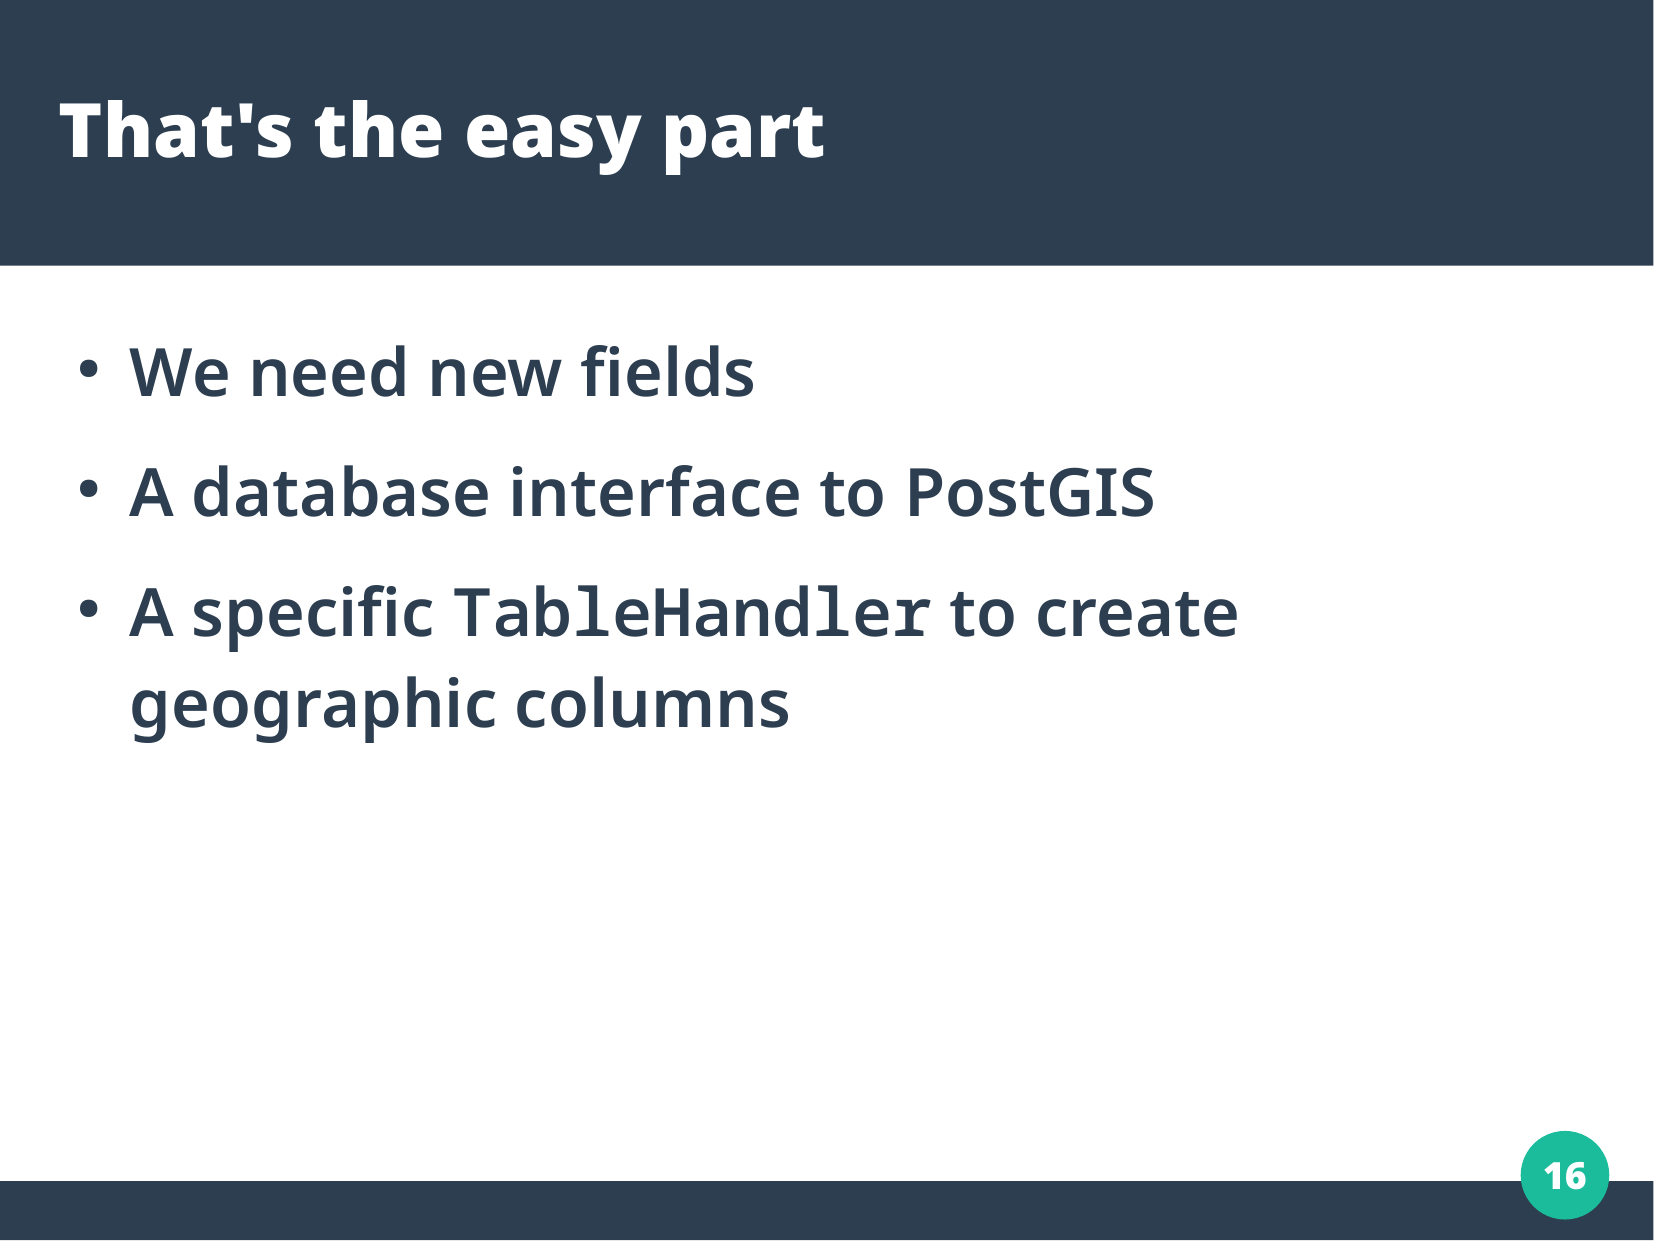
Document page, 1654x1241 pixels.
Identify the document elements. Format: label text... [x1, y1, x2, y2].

list We need new fields A database interface to PostGIS A specific TableHandler to create geographic columns [59, 324, 1595, 1152]
title That's the easy part [59, 49, 1595, 207]
